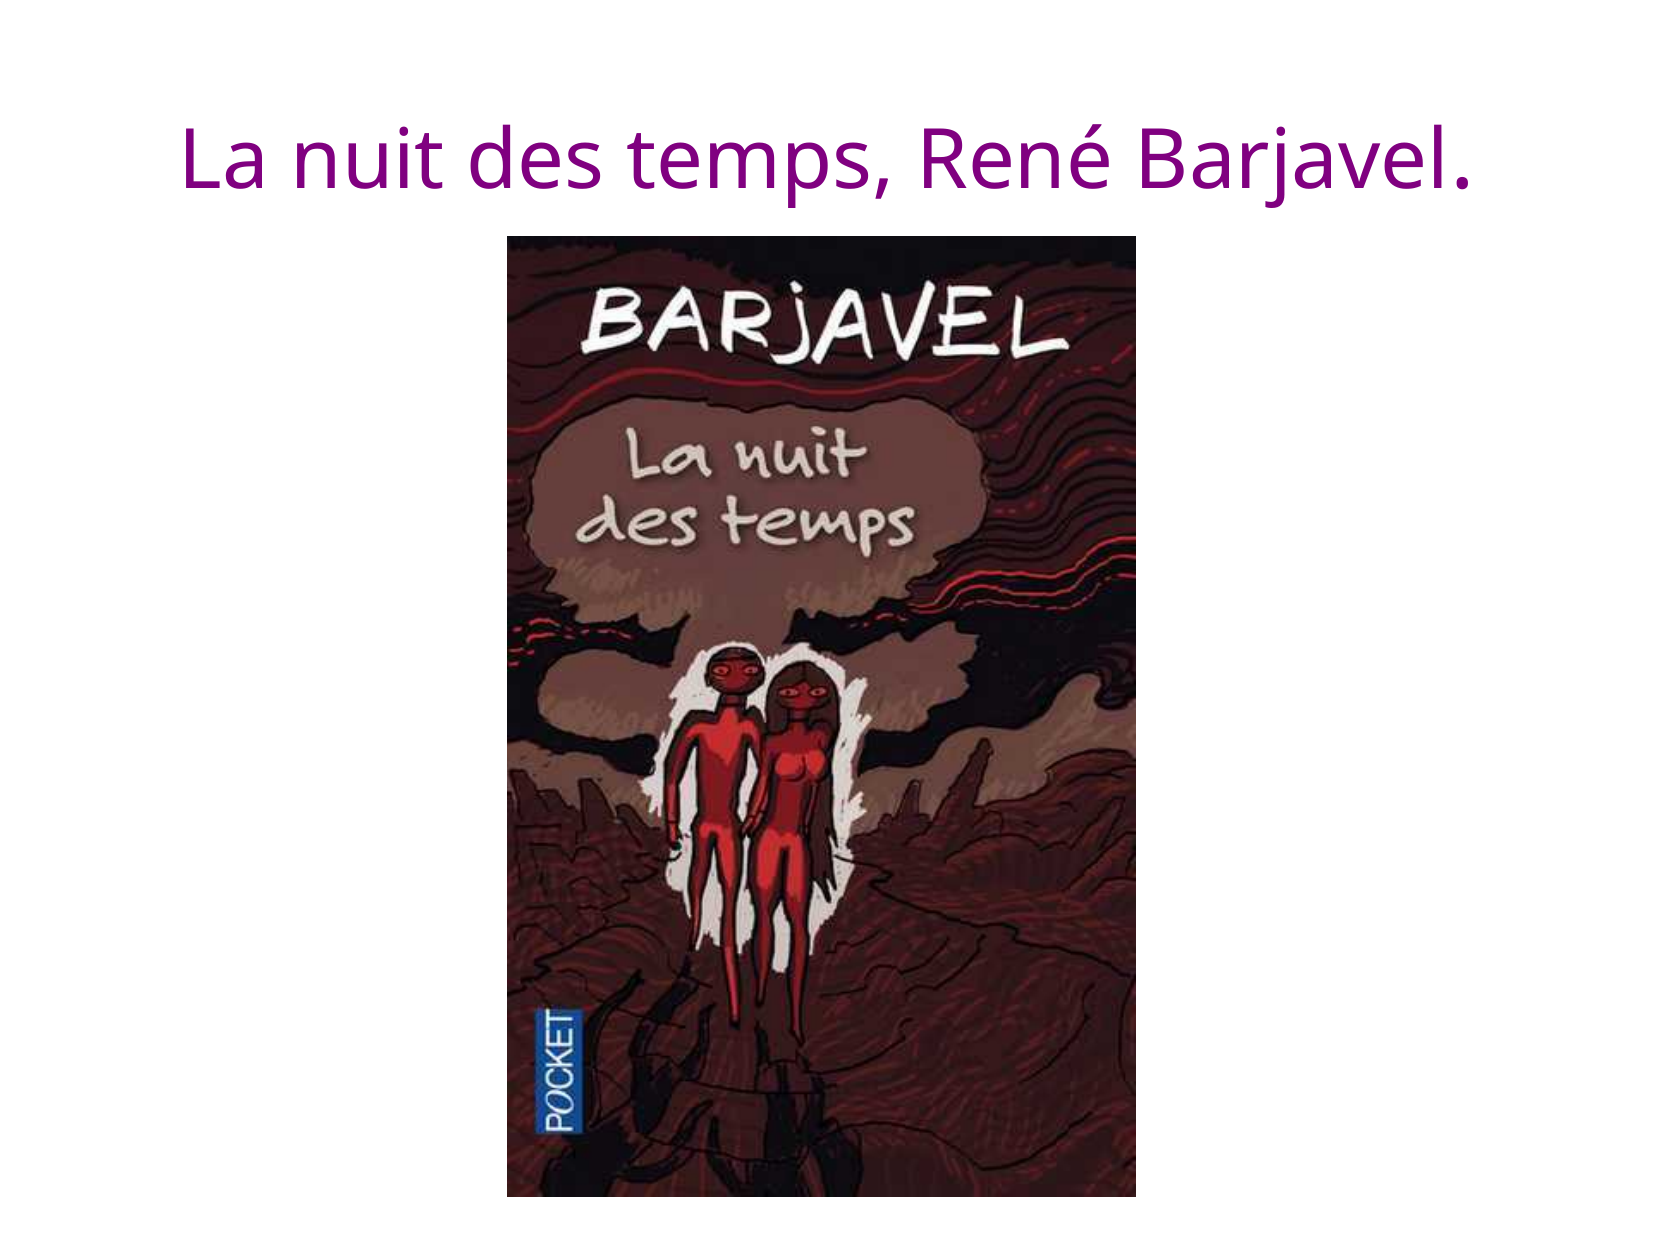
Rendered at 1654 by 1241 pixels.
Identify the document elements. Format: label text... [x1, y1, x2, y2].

title La nuit des temps, René Barjavel. [82, 49, 1571, 257]
picture [507, 236, 1136, 1197]
